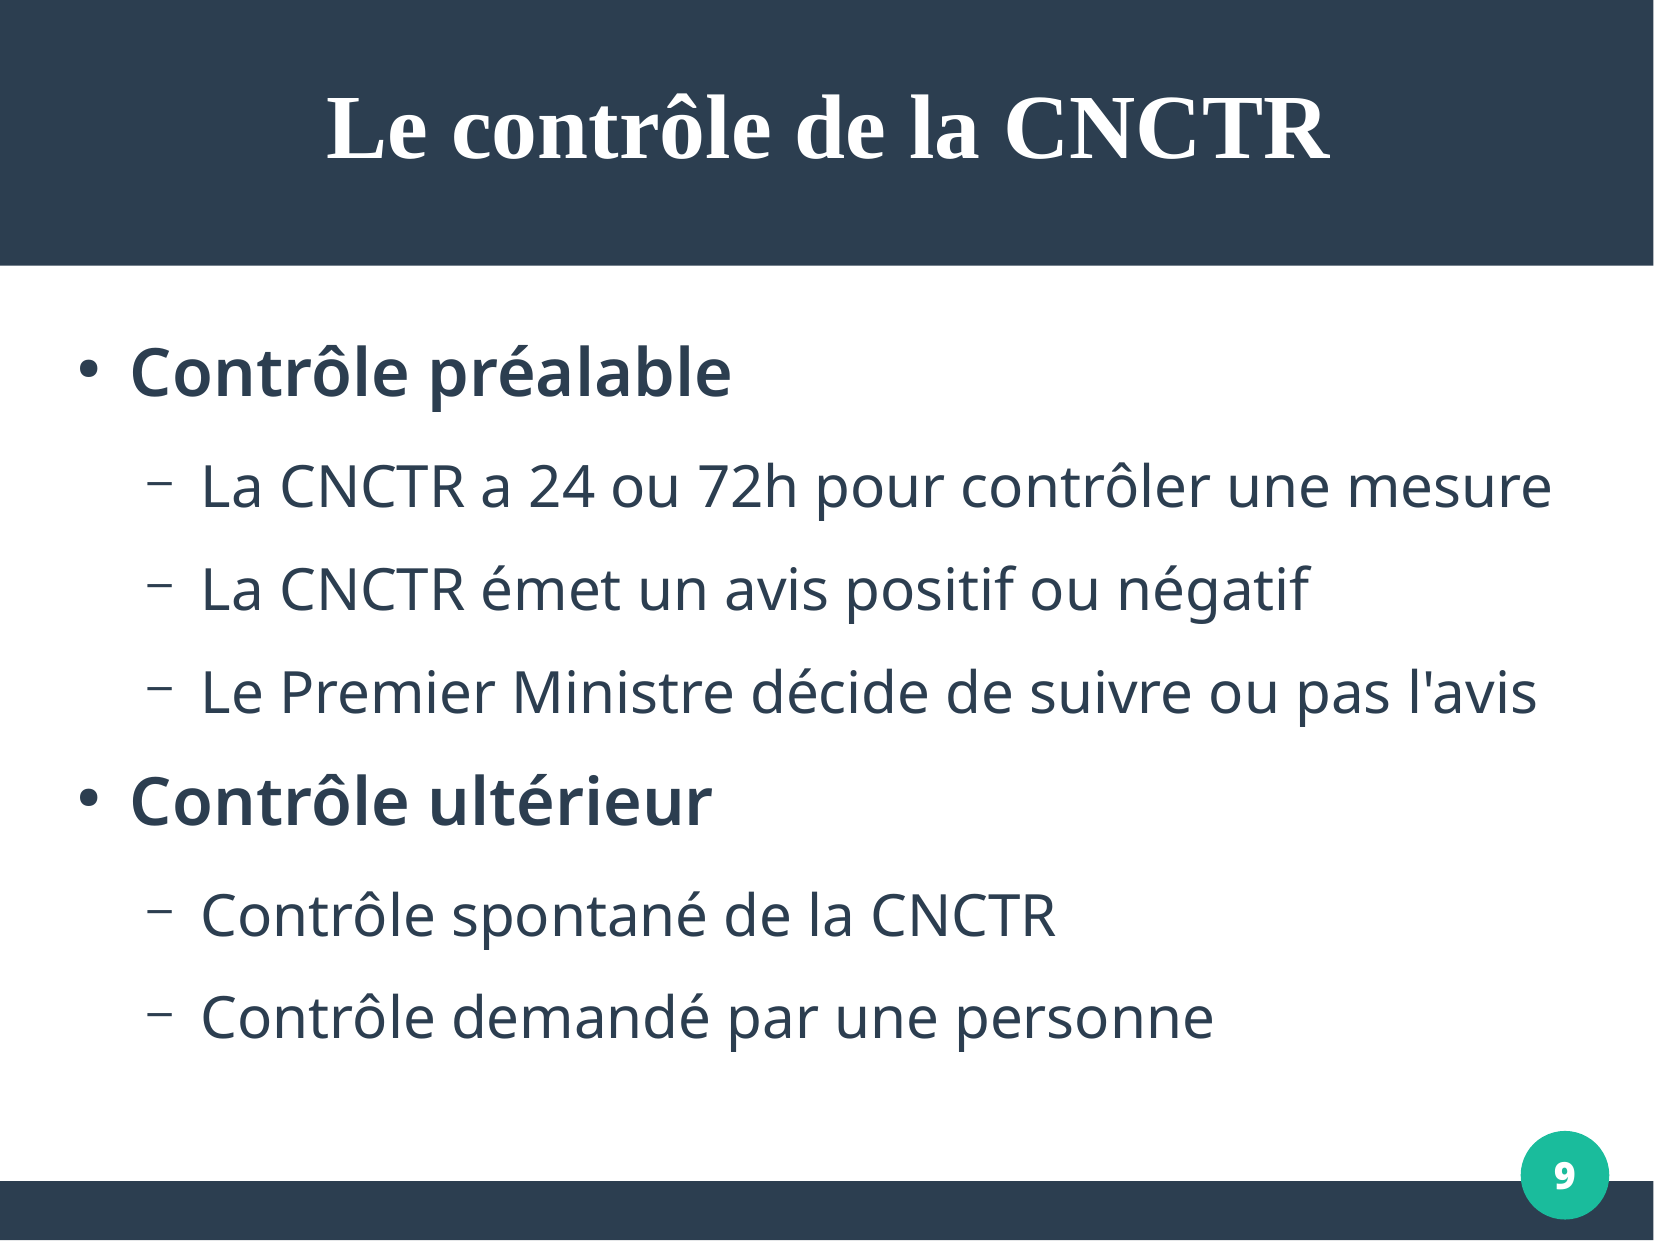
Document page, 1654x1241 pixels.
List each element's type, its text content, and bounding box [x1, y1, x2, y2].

title Le contrôle de la CNCTR [59, 49, 1595, 207]
list Contrôle préalable La CNCTR a 24 ou 72h pour contrôler une mesure La CNCTR émet un avis positif ou négatif Le Premier Ministre décide de suivre ou pas l'avis Contrôle ultérieur Contrôle spontané de la CNCTR Contrôle demandé par une personne [59, 324, 1595, 1152]
